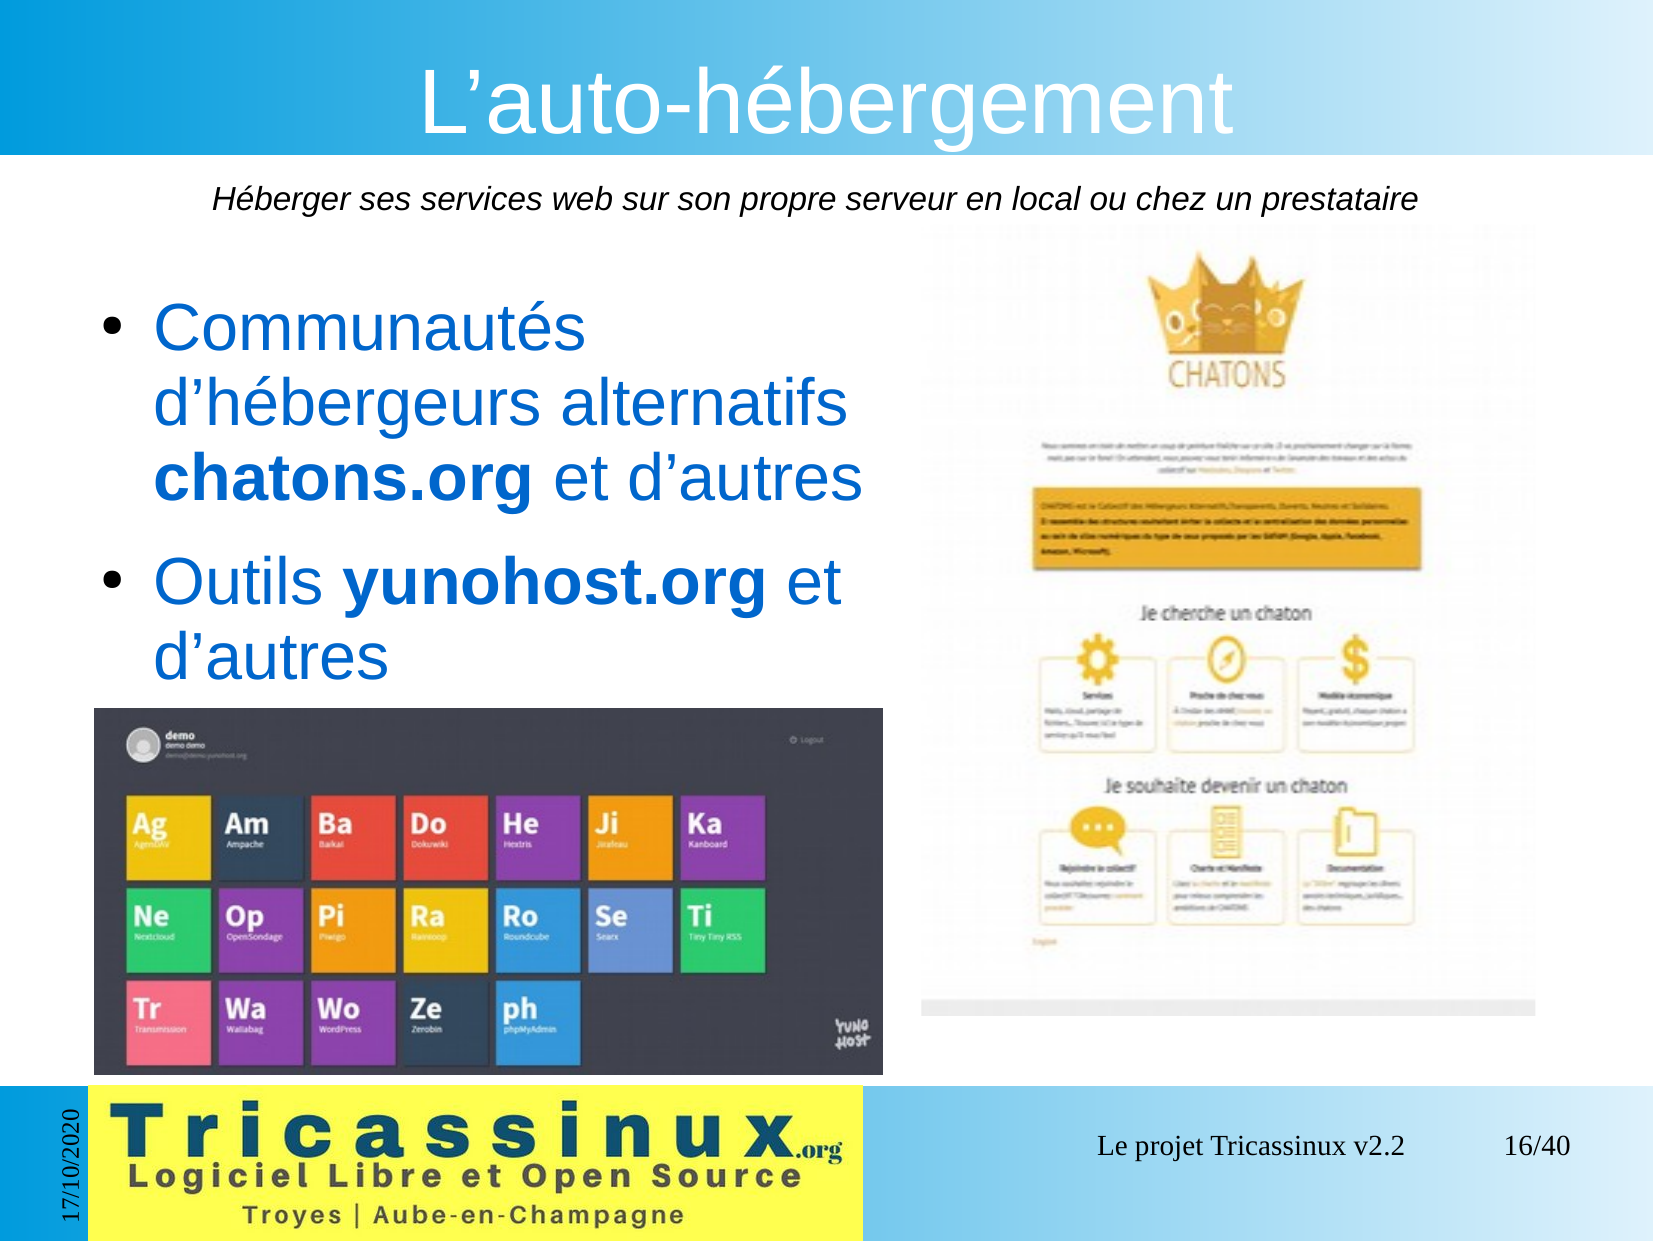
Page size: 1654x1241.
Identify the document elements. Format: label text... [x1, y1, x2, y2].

picture [89, 1085, 863, 1241]
title L’auto-hébergement [82, 49, 1571, 155]
picture [921, 262, 1536, 1016]
text_box Héberger ses services web sur son propre serveur en local ou chez un prestataire [94, 172, 1548, 262]
picture [94, 708, 883, 1075]
list Communautés d’hébergeurs alternatifs chatons.org et d’autres Outils yunohost.org et d’autres [82, 290, 921, 1010]
